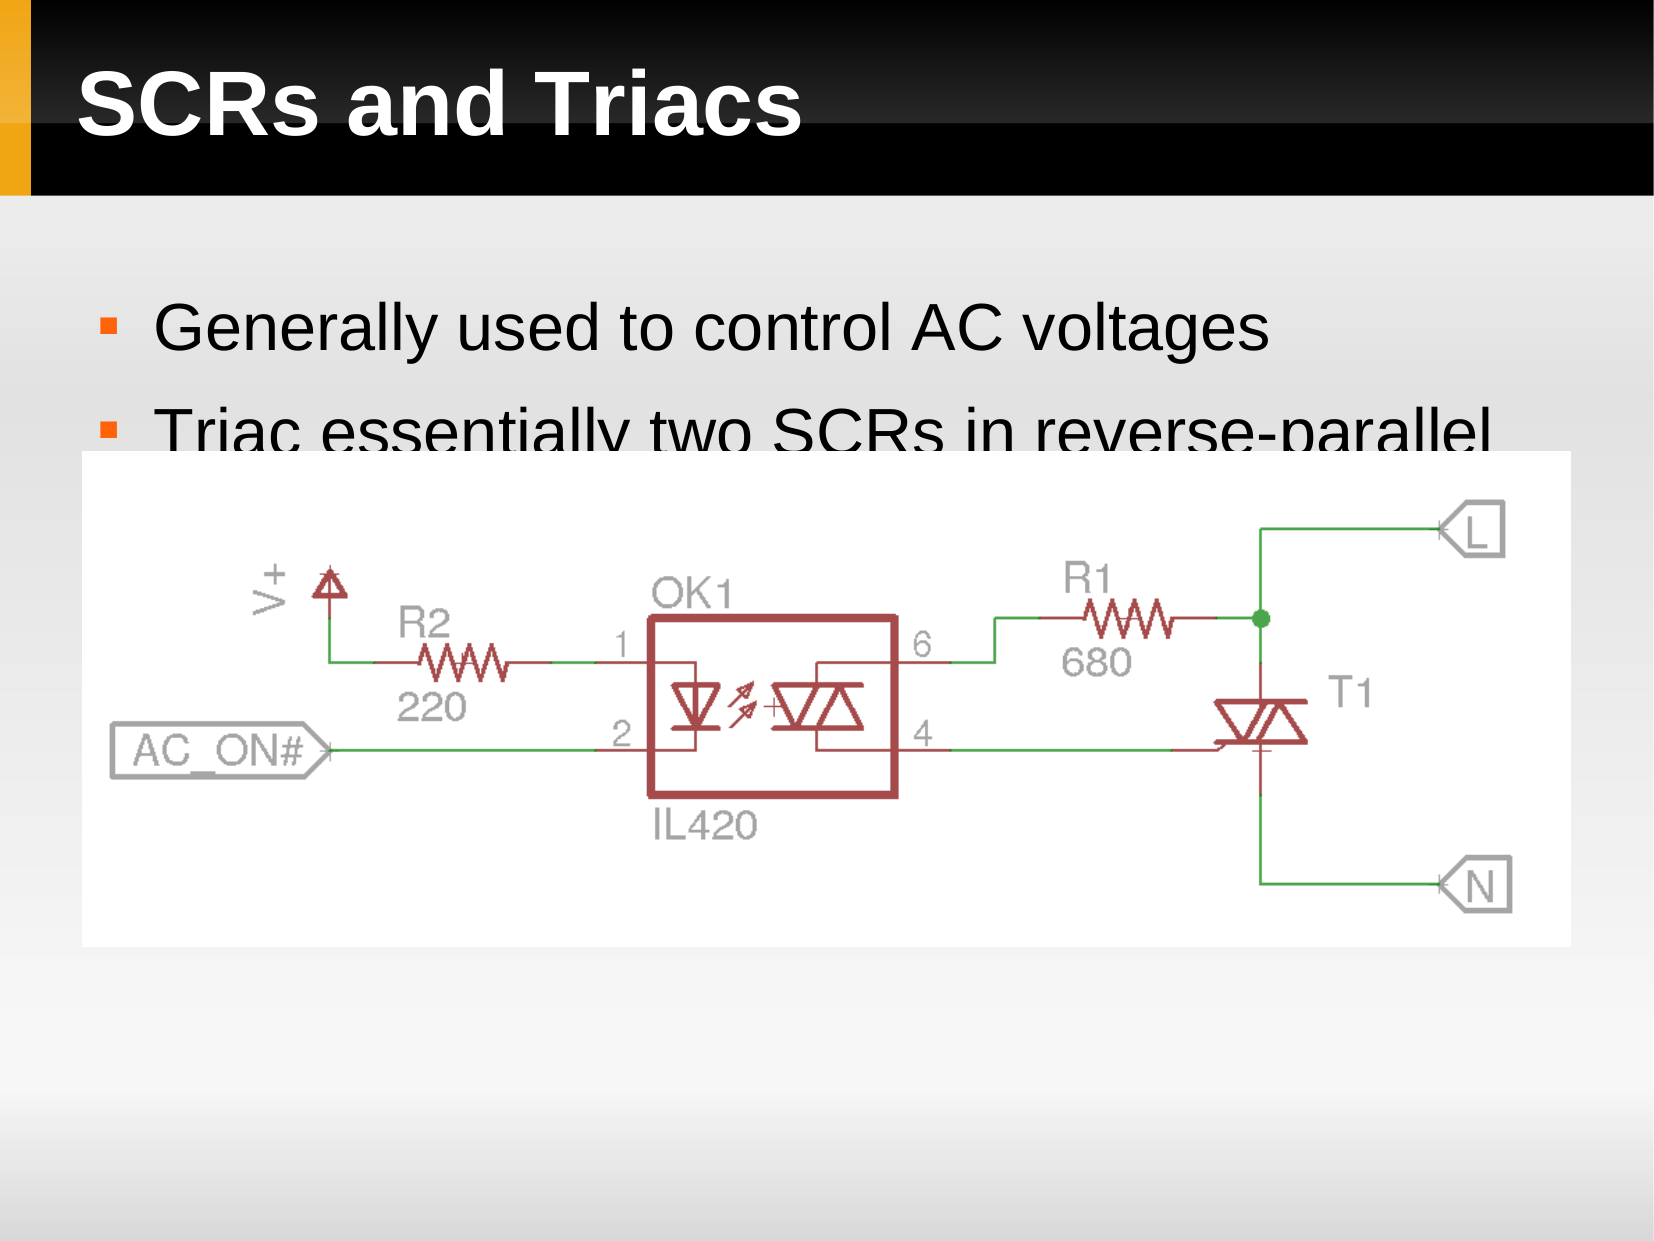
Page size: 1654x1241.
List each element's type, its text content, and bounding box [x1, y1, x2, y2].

list Generally used to control AC voltages Triac essentially two SCRs in reverse-parallel Not absolutely necessary, but good practise to use with optoisolator [82, 290, 238, 1094]
picture [0, 0, 1654, 1241]
title SCRs and Triacs [76, 7, 1565, 200]
